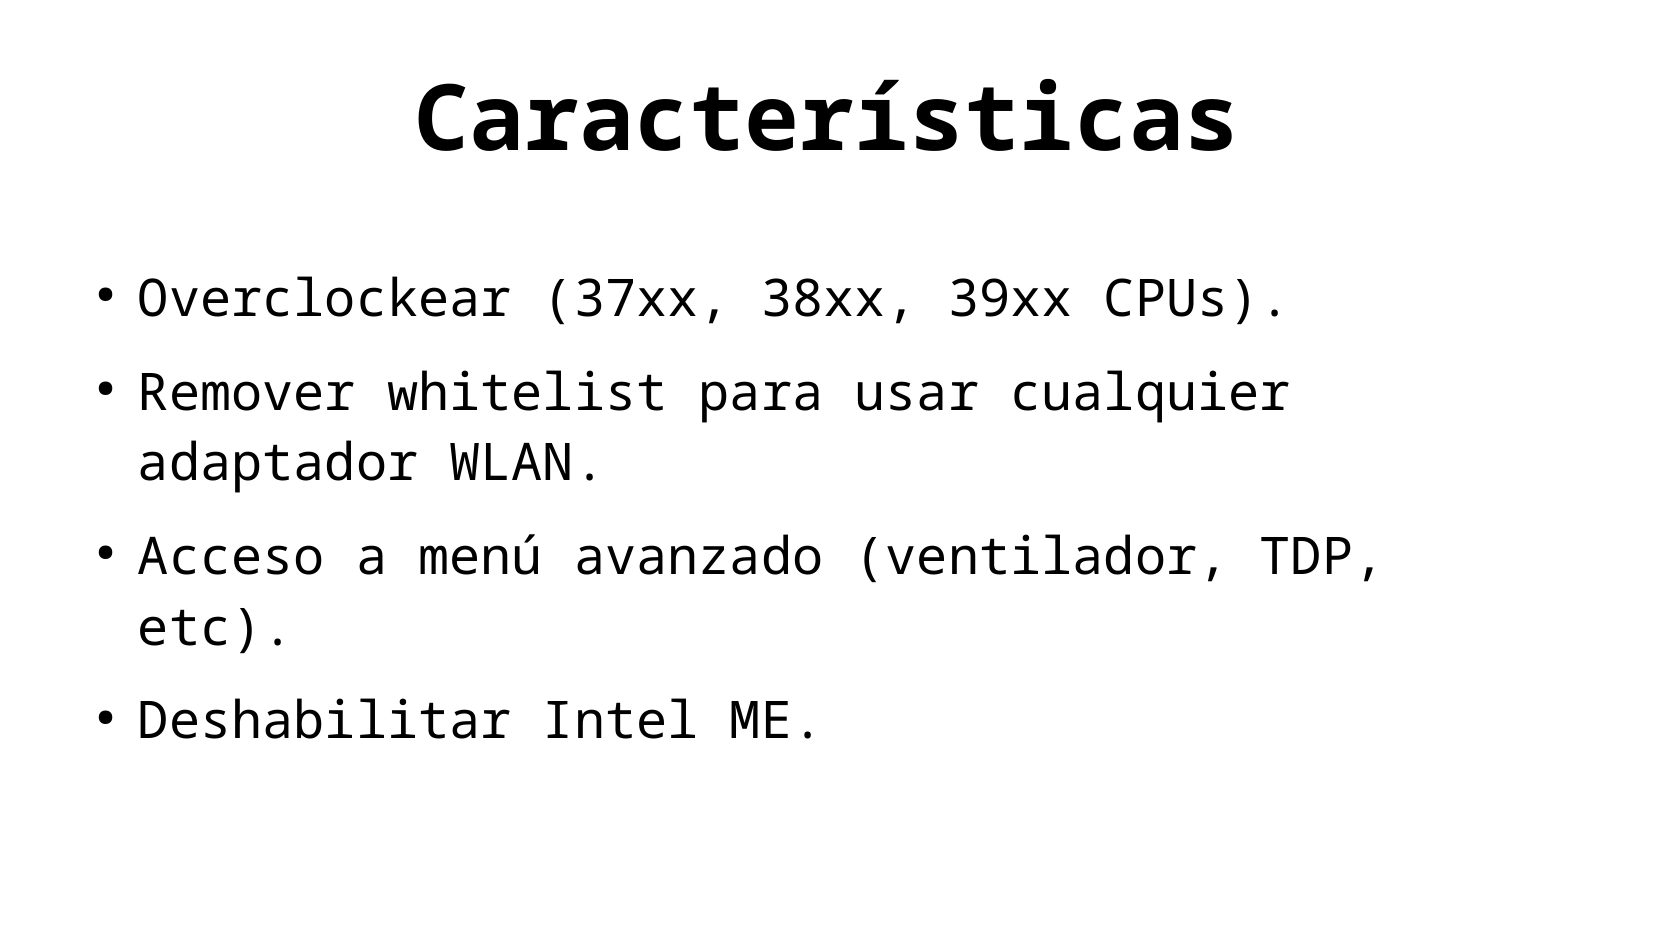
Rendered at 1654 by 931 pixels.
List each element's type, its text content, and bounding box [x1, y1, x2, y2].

list Overclockear (37xx, 38xx, 39xx CPUs). Remover whitelist para usar cualquier adaptador WLAN. Acceso a menú avanzado (ventilador, TDP, etc). Deshabilitar Intel ME. [82, 177, 1571, 758]
title Características [82, 37, 1571, 177]
